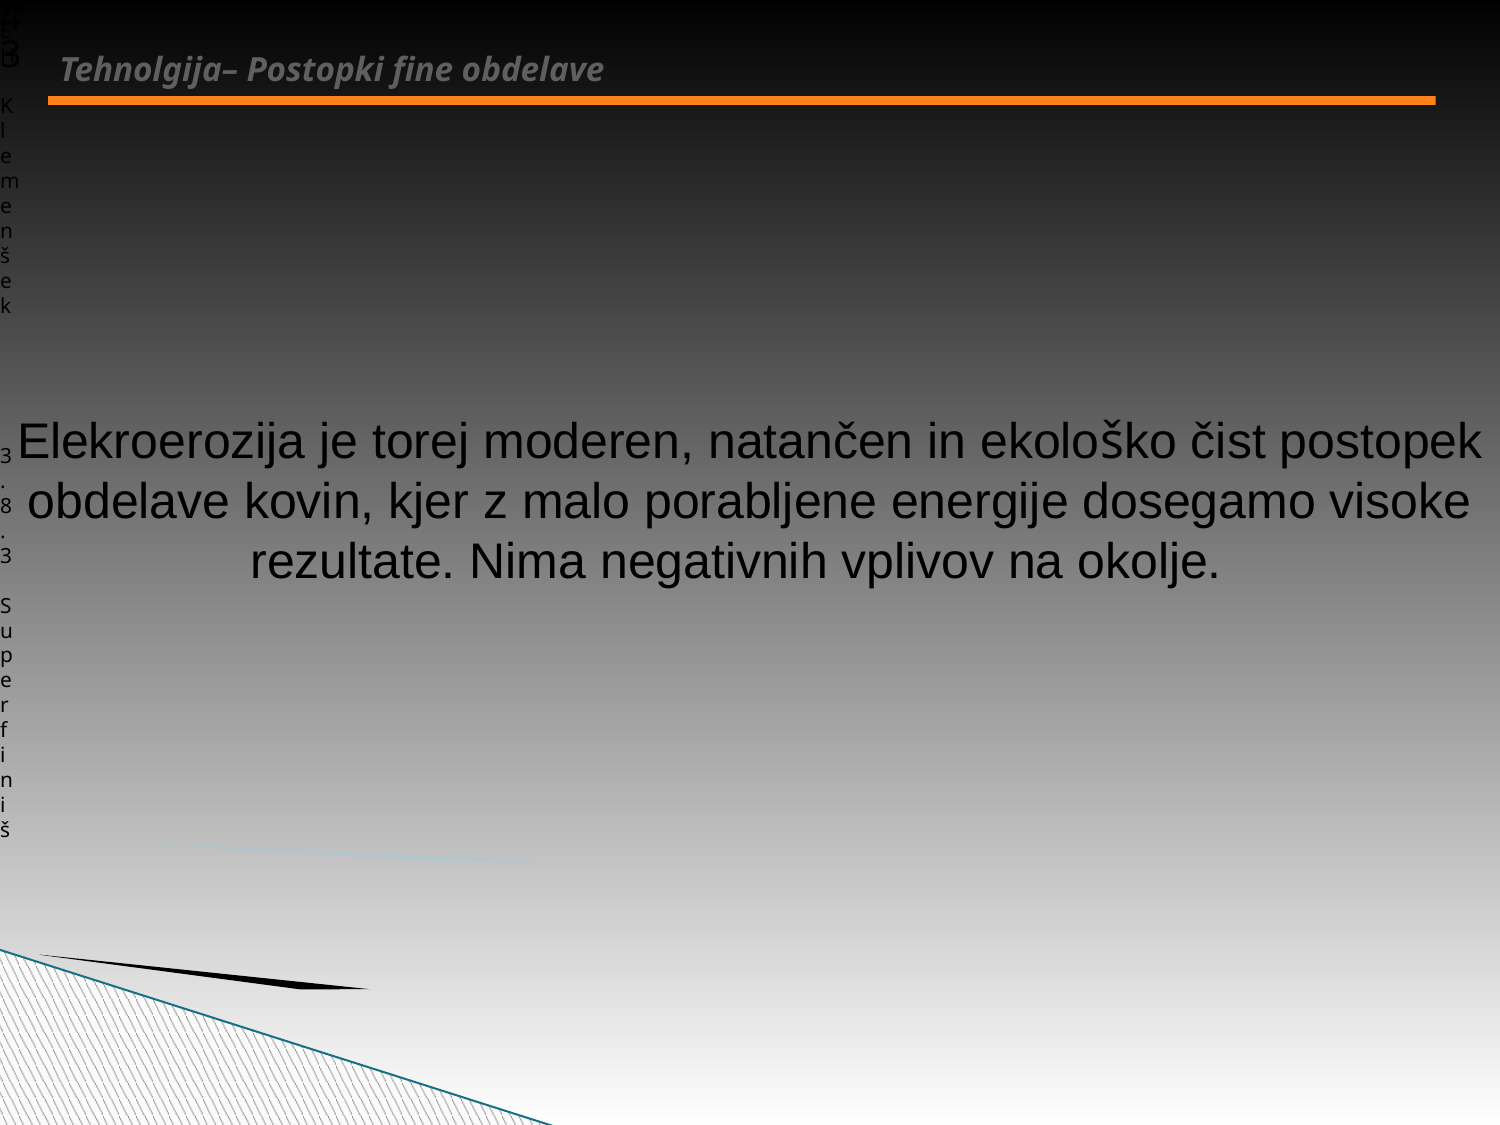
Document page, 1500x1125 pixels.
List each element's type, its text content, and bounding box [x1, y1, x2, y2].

text_box Elekroerozija je torej moderen, natančen in ekološko čist postopek obdelave kovin, kjer z malo porabljene energije dosegamo visoke rezultate. Nima negativnih vplivov na okolje. [0, 401, 1500, 657]
picture [0, 952, 543, 1125]
